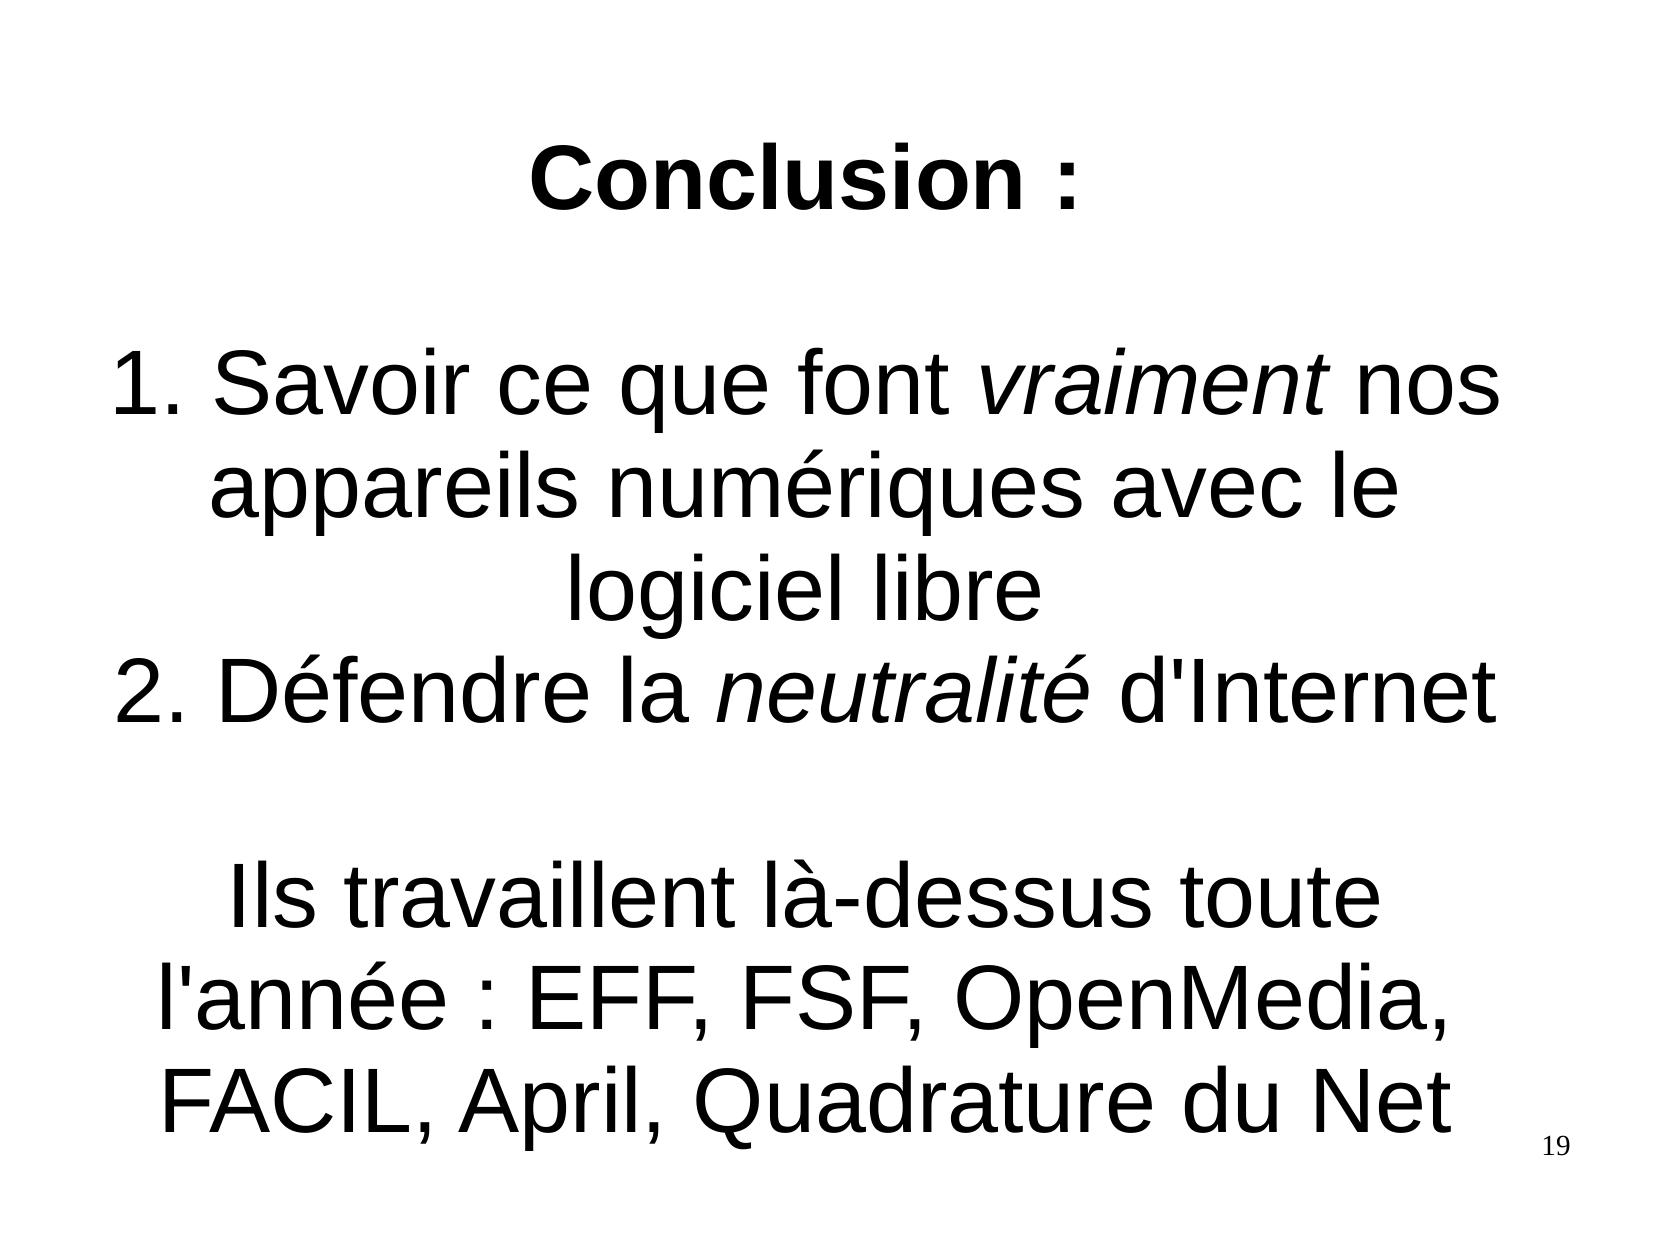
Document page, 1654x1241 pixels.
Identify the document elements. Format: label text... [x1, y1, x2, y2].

title Conclusion : 1. Savoir ce que font vraiment nos appareils numériques avec le logiciel libre 2. Défendre la neutralité d'Internet Ils travaillent là-dessus toute l'année : EFF, FSF, OpenMedia, FACIL, April, Quadrature du Net [61, 126, 1550, 1153]
